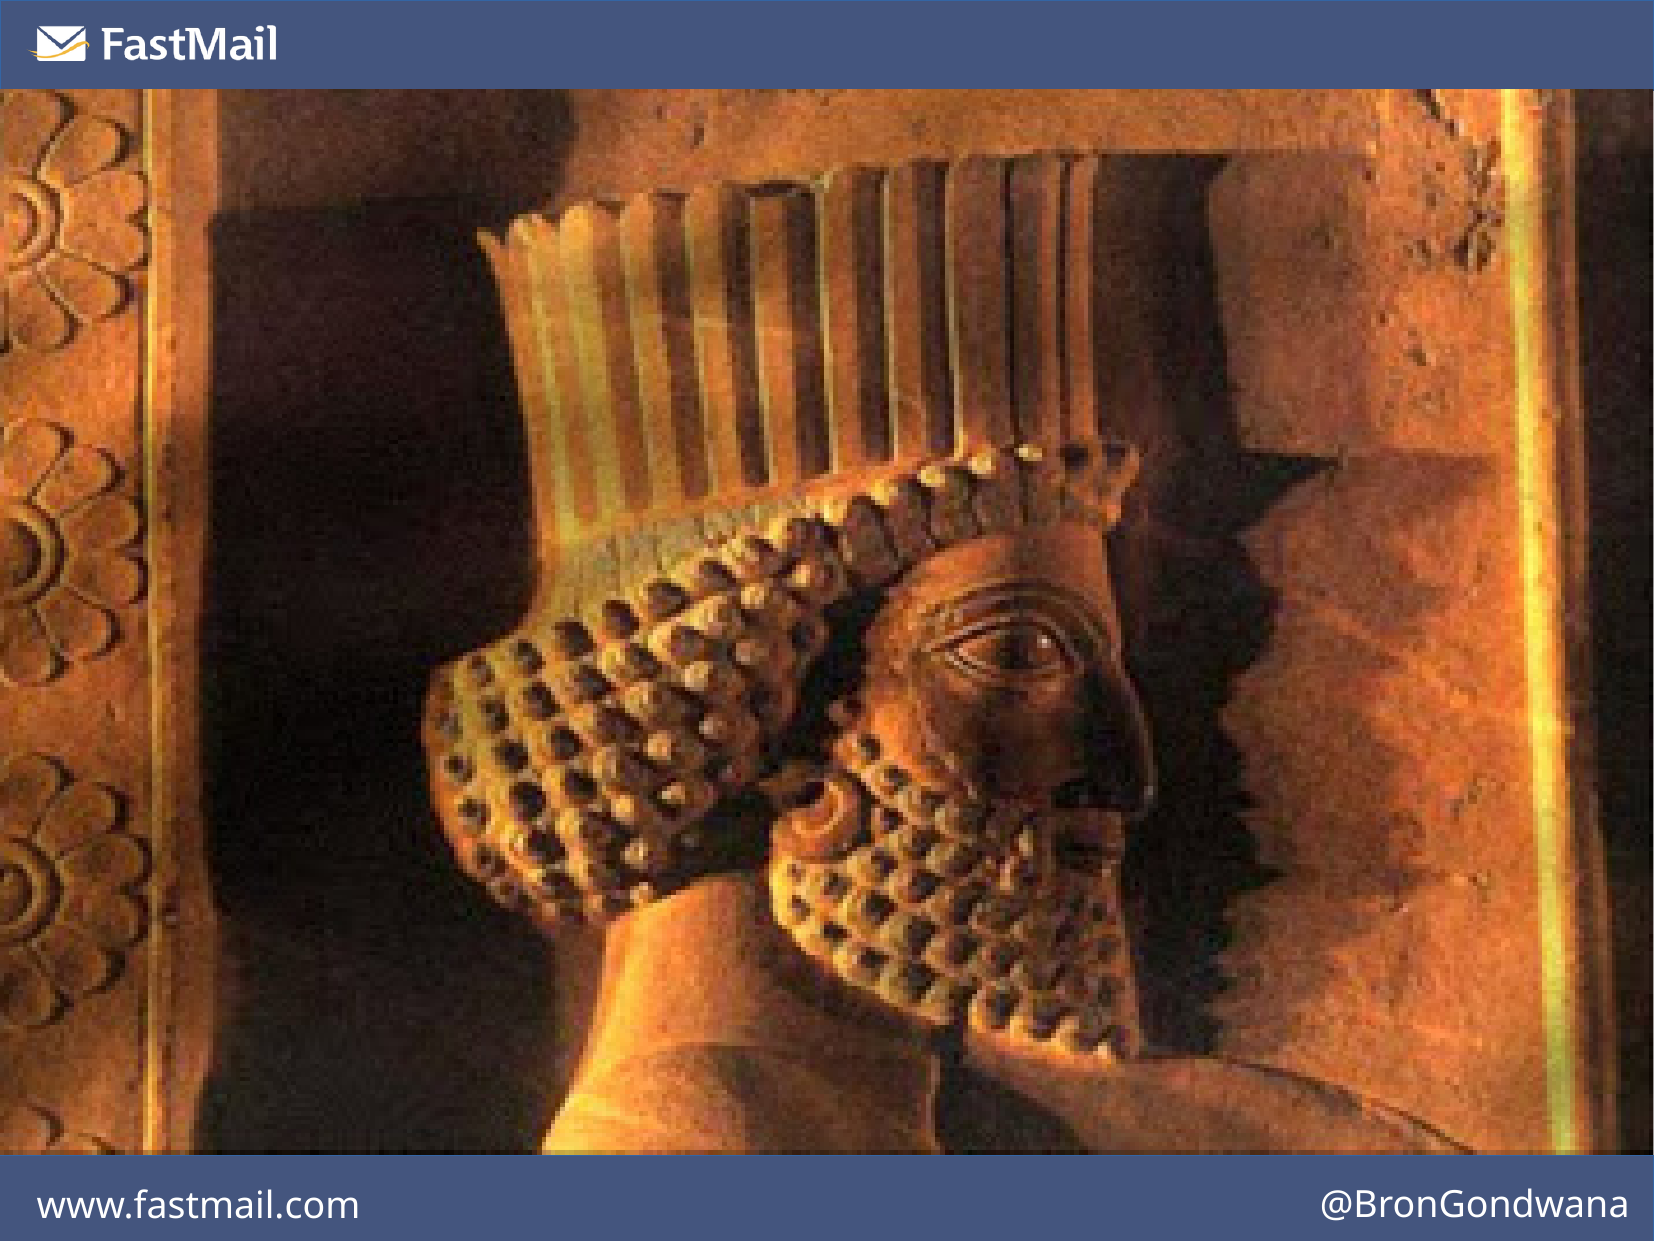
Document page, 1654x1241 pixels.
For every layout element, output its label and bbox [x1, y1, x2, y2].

picture [26, 8, 302, 78]
picture [0, 89, 1654, 1156]
